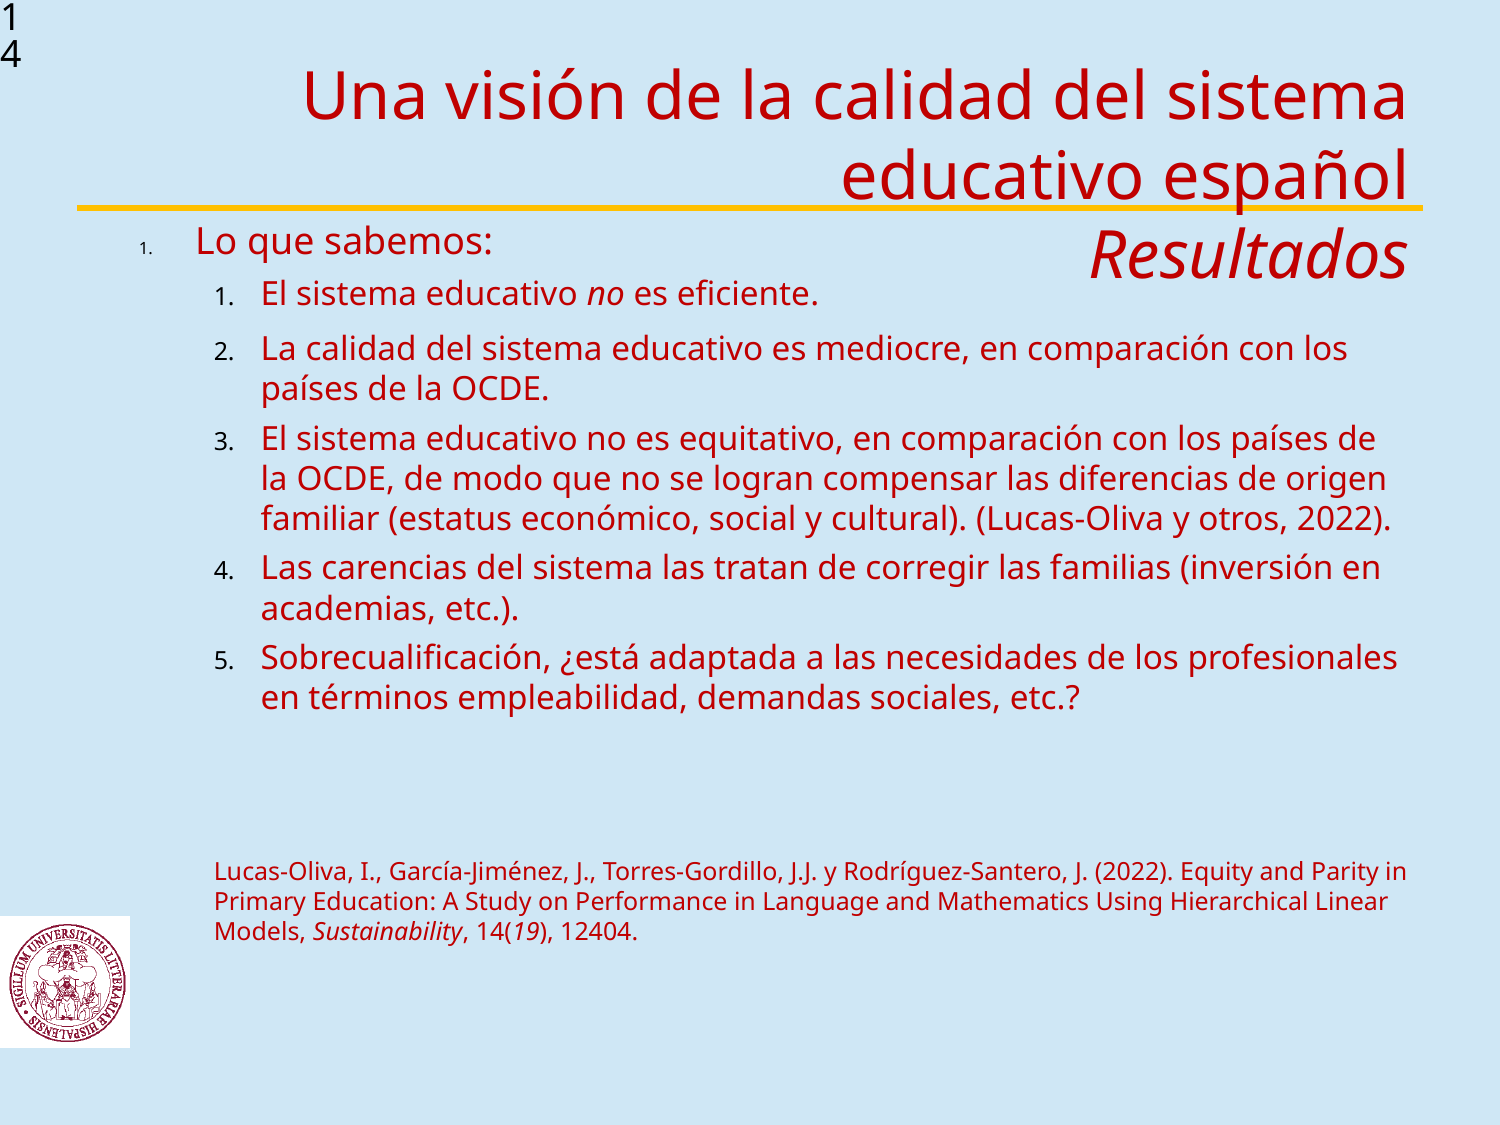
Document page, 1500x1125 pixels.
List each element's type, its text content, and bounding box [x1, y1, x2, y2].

picture [0, 916, 123, 1048]
title Una visión de la calidad del sistema educativo español Resultados [0, 45, 1425, 185]
list Lo que sabemos: El sistema educativo no es eficiente. La calidad del sistema educativo es mediocre, en comparación con los países de la OCDE. El sistema educativo no es equitativo, en comparación con los países de la OCDE, de modo que no se logran compensar las diferencias de origen familiar (estatus económico, social y cultural). (Lucas-Oliva y otros, 2022). Las carencias del sistema las tratan de corregir las familias (inversión en academias, etc.). Sobrecualificación, ¿está adaptada a las necesidades de los profesionales en términos empleabilidad, demandas sociales, etc.? Lucas-Oliva, I., García-Jiménez, J., Torres-Gordillo, J.J. y Rodríguez-Santero, J. (2022). Equity and Parity in Primary Education: A Study on Performance in Language and Mathematics Using Hierarchical Linear Models, Sustainability, 14(19), 12404. [123, 209, 1425, 1103]
